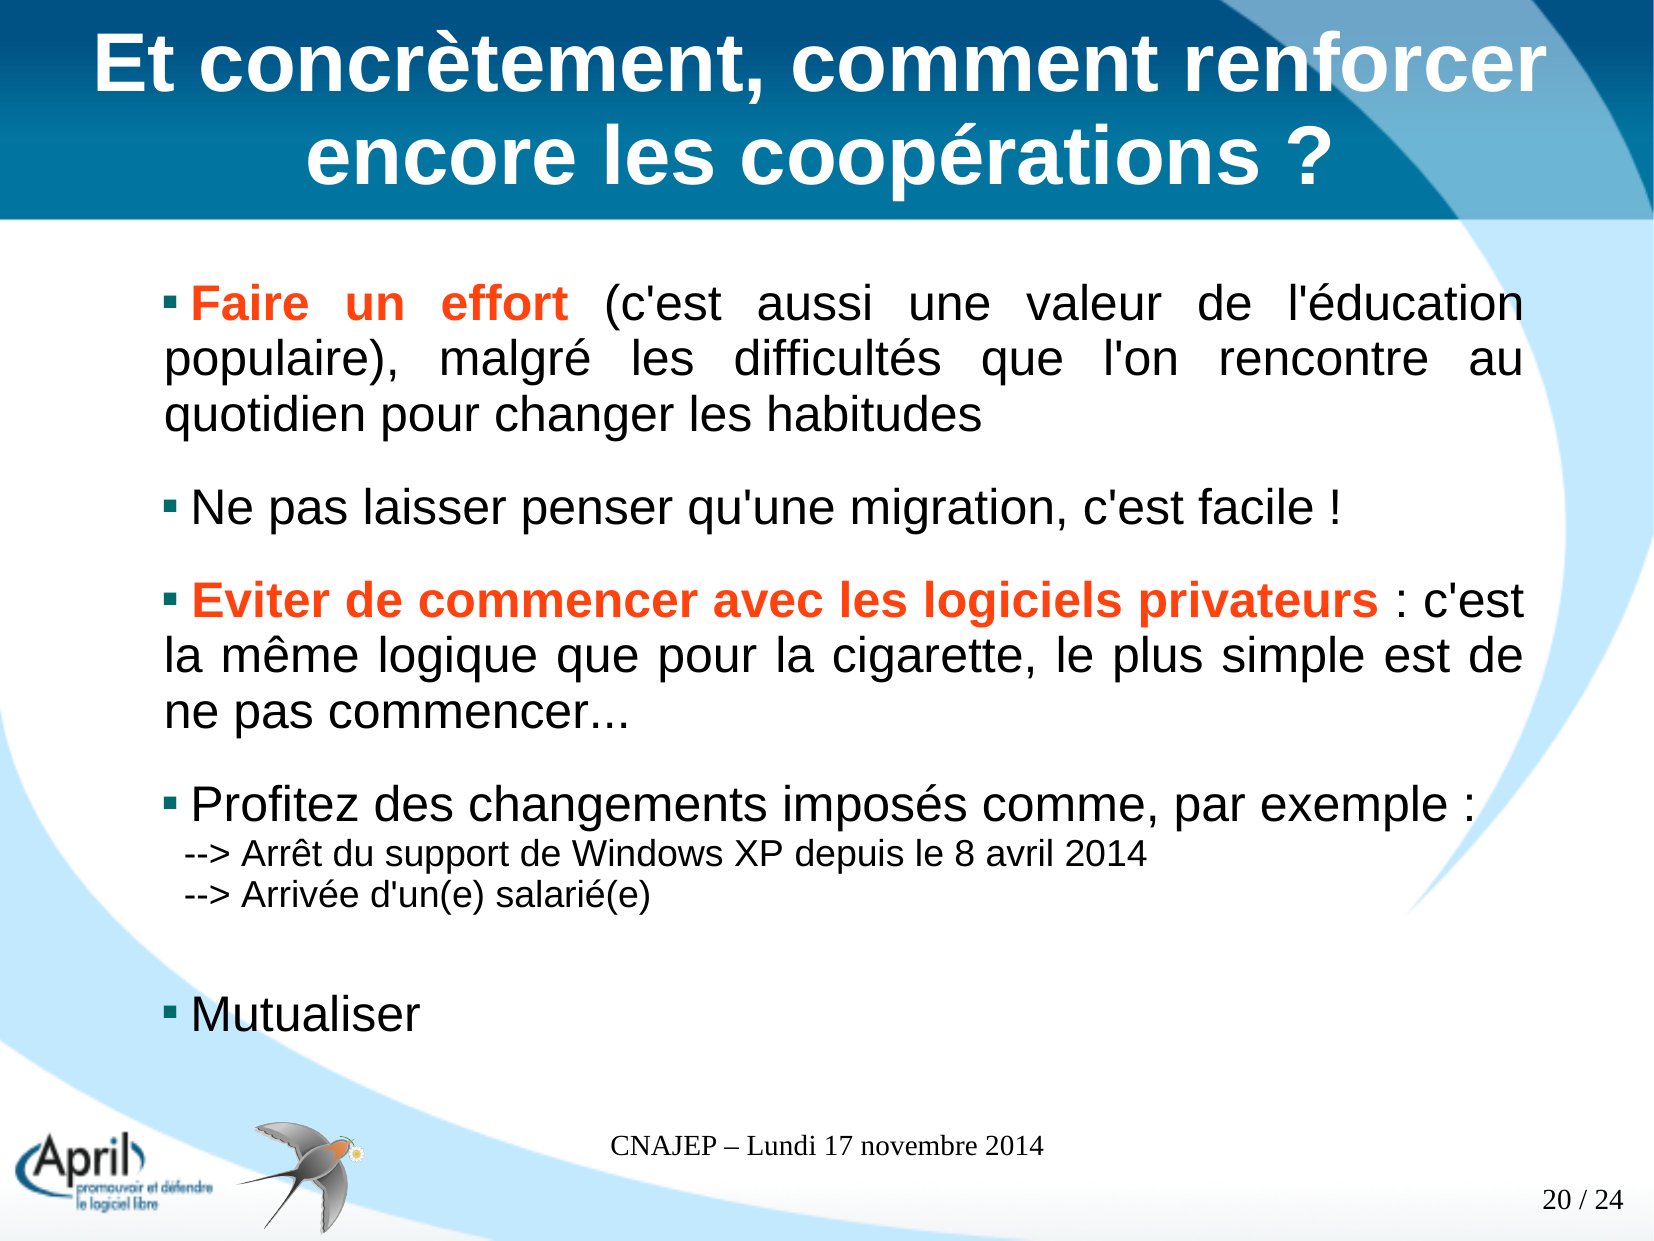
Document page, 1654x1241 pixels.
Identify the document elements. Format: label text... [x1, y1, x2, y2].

title Et concrètement, comment renforcer encore les coopérations ? [76, 5, 1565, 213]
text_box Faire un effort (c'est aussi une valeur de l'éducation populaire), malgré les difficultés que l'on rencontre au quotidien pour changer les habitudes Ne pas laisser penser qu'une migration, c'est facile ! Eviter de commencer avec les logiciels privateurs : c'est la même logique que pour la cigarette, le plus simple est de ne pas commencer... Profitez des changements imposés comme, par exemple : --> Arrêt du support de Windows XP depuis le 8 avril 2014 --> Arrivée d'un(e) salarié(e) Mutualiser [149, 267, 1540, 1049]
picture [0, 0, 1654, 1241]
